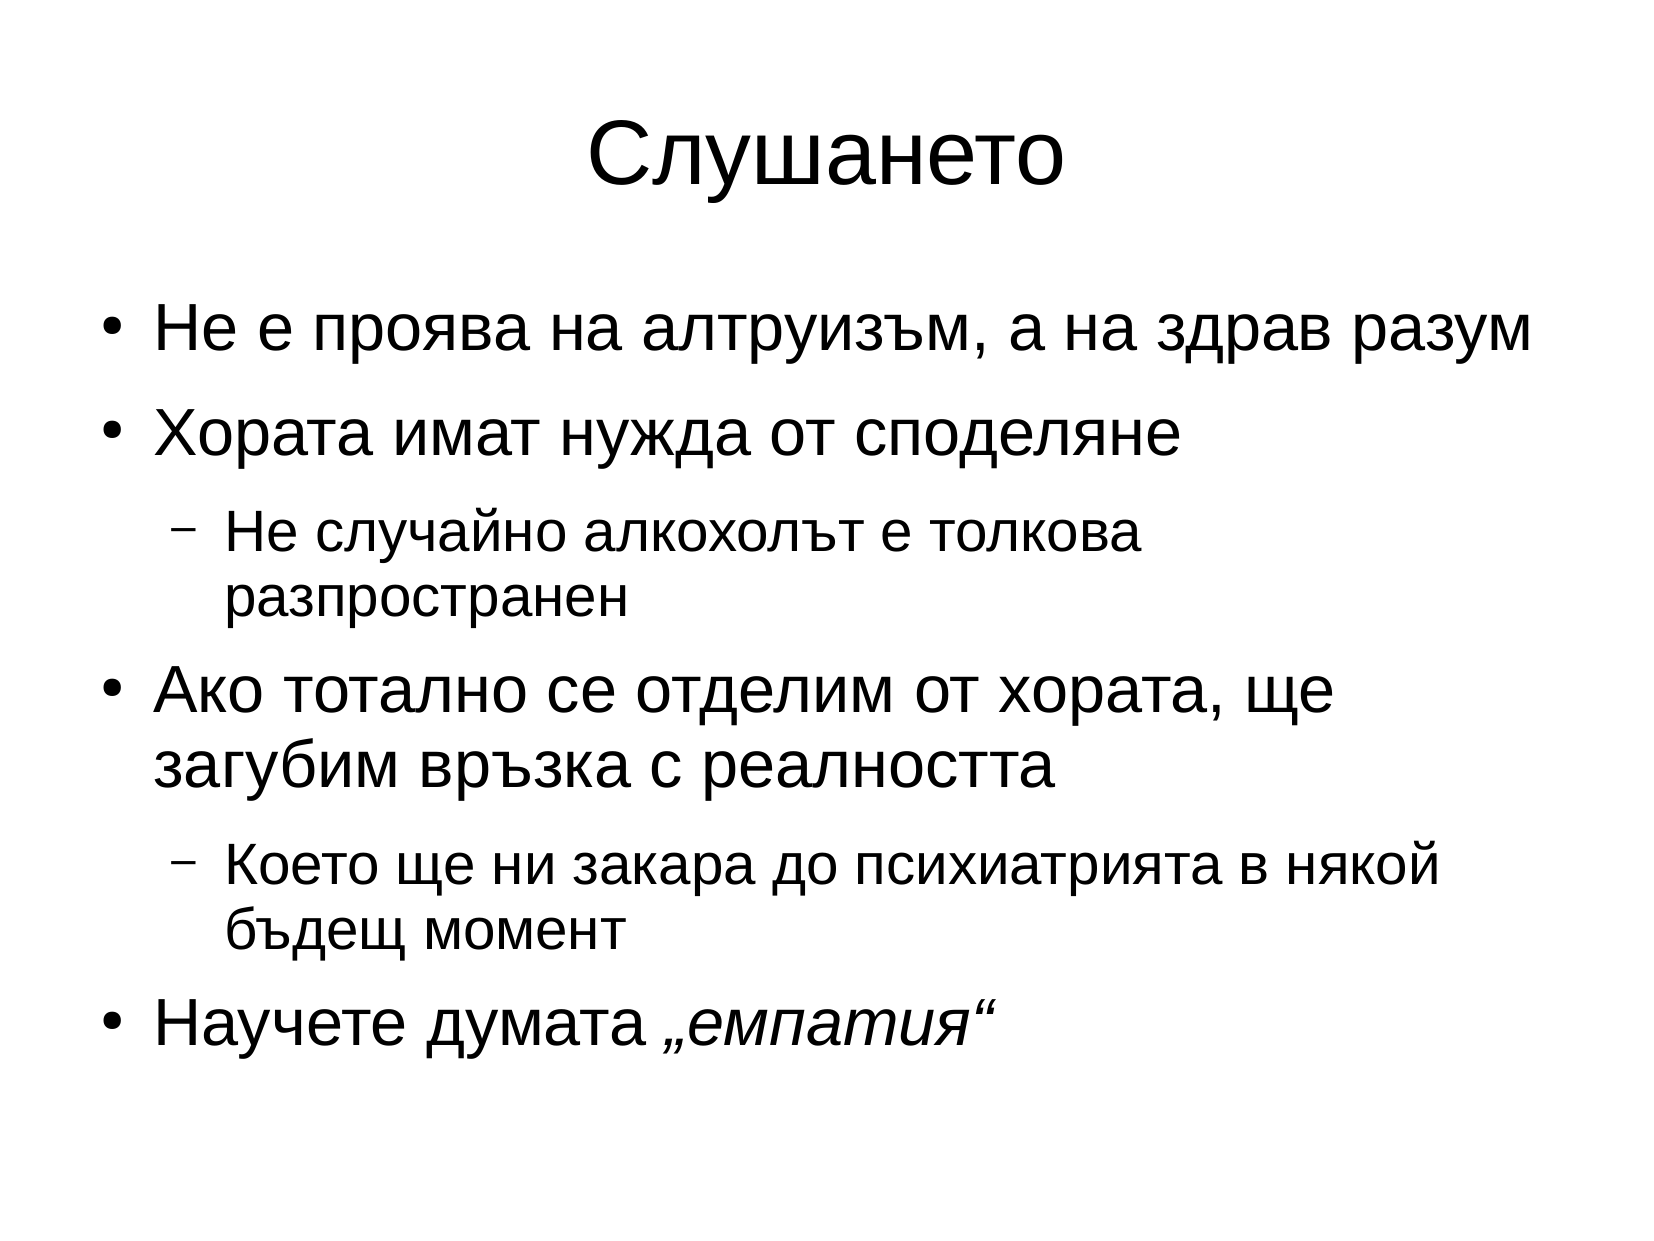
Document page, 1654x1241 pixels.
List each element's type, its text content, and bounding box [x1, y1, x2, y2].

list Не е проява на алтруизъм, а на здрав разум Хората имат нужда от споделяне Не случайно алкохолът е толкова разпространен Ако тотално се отделим от хората, ще загубим връзка с реалността Което ще ни закара до психиатрията в някой бъдещ момент Научете думата „емпатия“ [82, 290, 1538, 1158]
title Слушането [82, 49, 1571, 257]
